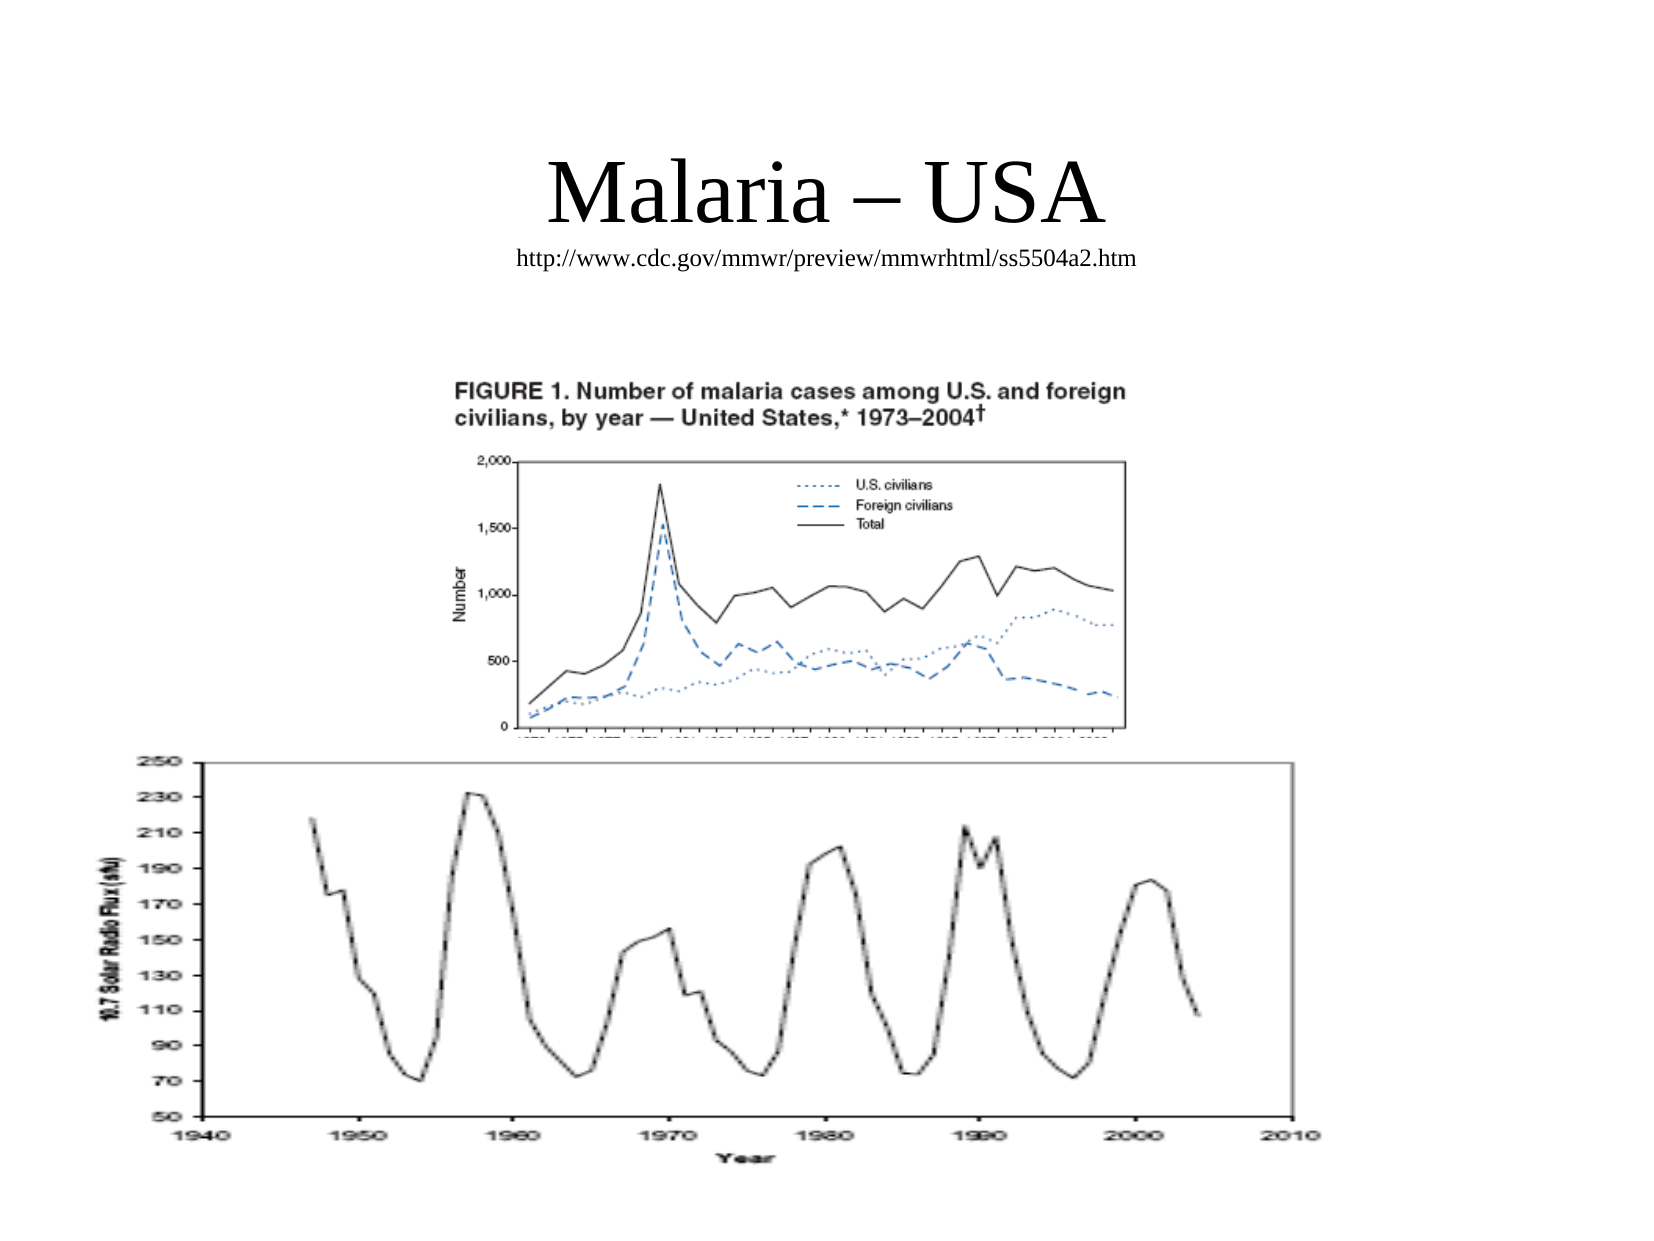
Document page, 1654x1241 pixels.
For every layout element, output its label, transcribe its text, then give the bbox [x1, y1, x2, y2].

picture [49, 376, 1359, 1182]
title Malaria – USA http://www.cdc.gov/mmwr/preview/mmwrhtml/ss5504a2.htm [121, 90, 1533, 322]
